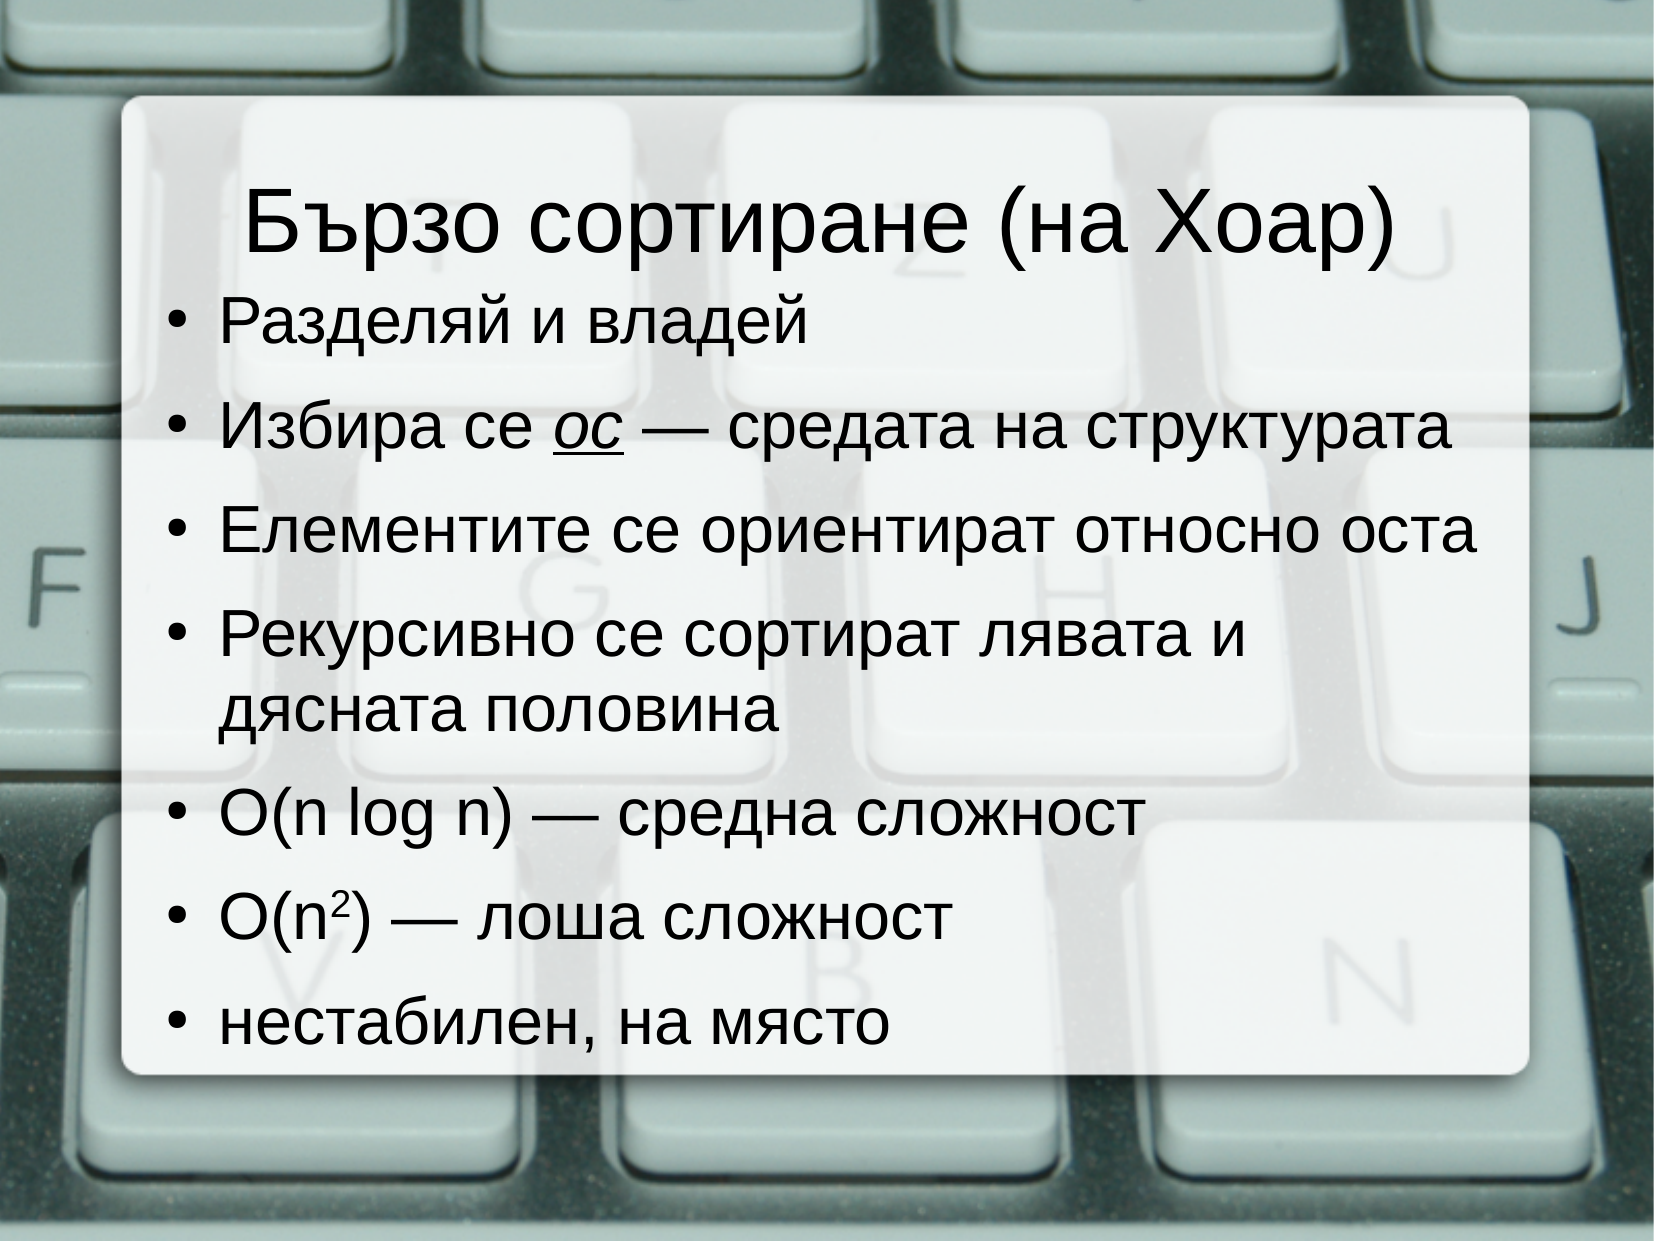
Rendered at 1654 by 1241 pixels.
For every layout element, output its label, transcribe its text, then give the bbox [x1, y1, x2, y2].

list Разделяй и владей Избира се ос — средата на структурата Елементите се ориентират относно оста Рекурсивно се сортират лявата и дясната половина O(n log n) — средна сложност O(n2) — лоша сложност нестабилен, на място [147, 283, 1506, 1059]
title Бързо сортиране (на Хоар) [135, 117, 1506, 325]
picture [0, 0, 1654, 1241]
